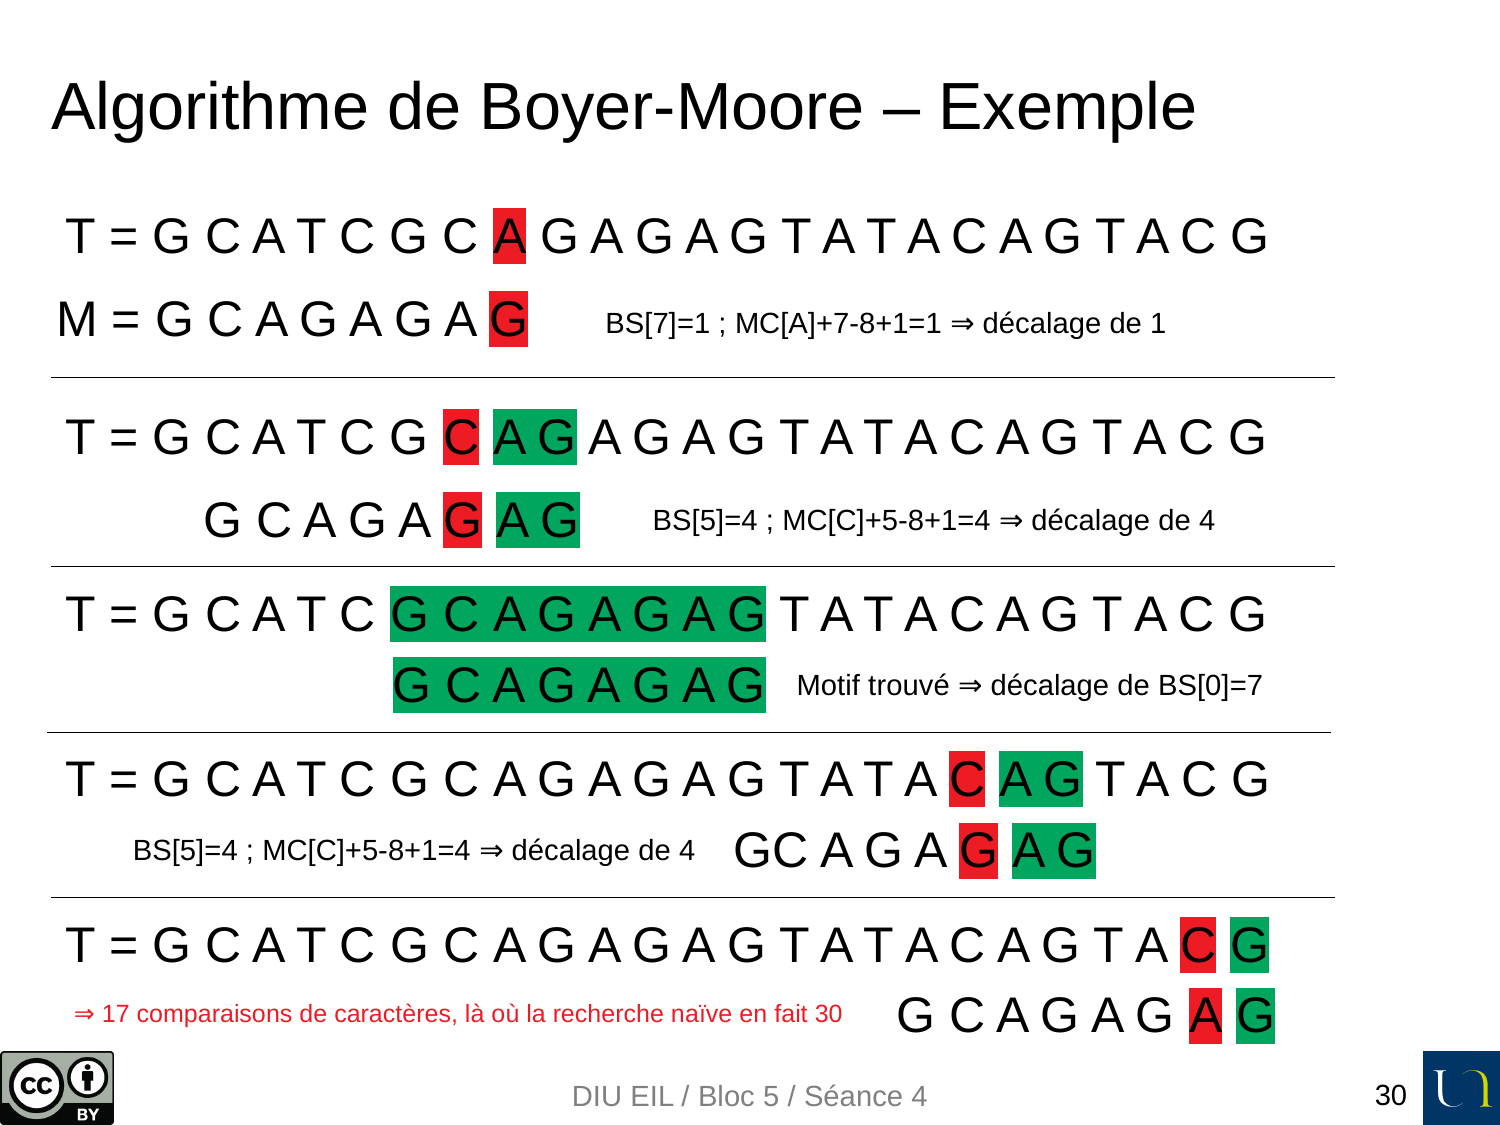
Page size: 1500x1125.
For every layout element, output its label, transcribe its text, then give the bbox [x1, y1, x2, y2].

text_box T = G C A T C G C A G A G A G T A T A C A G T A C G [51, 200, 1312, 284]
text_box T = G C A T C G C A G A G A G T A T A C A G T A C G [51, 401, 1312, 485]
text_box ⇒ 17 comparaisons de caractères, là où la recherche naïve en fait 30 [59, 992, 860, 1035]
picture [1417, 1051, 1500, 1125]
text_box G C A G A G A G [188, 485, 595, 556]
list [51, 224, 1449, 1052]
text_box Motif trouvé ⇒ décalage de BS[0]=7 [781, 662, 1279, 710]
picture [0, 1051, 114, 1125]
text_box M = G C A G A G A G [41, 283, 544, 355]
text_box BS[5]=4 ; MC[C]+5-8+1=4 ⇒ décalage de 4 [118, 827, 718, 875]
text_box T = G C A T C G C A G A G A G T A T A C A G T A C G [51, 909, 1312, 993]
text_box G C A G A G A G [881, 980, 1291, 1051]
text_box T = G C A T C G C A G A G A G T A T A C A G T A C G [51, 744, 1312, 827]
text_box T = G C A T C G C A G A G A G T A T A C A G T A C G [51, 578, 1312, 662]
title Algorithme de Boyer-Moore – Exemple [51, 44, 1449, 170]
text_box GC A G A G A G [719, 815, 1123, 886]
text_box BS[5]=4 ; MC[C]+5-8+1=4 ⇒ décalage de 4 [637, 496, 1238, 544]
text_box G C A G A G A G [377, 662, 781, 721]
text_box BS[7]=1 ; MC[A]+7-8+1=1 ⇒ décalage de 1 [590, 299, 1189, 348]
